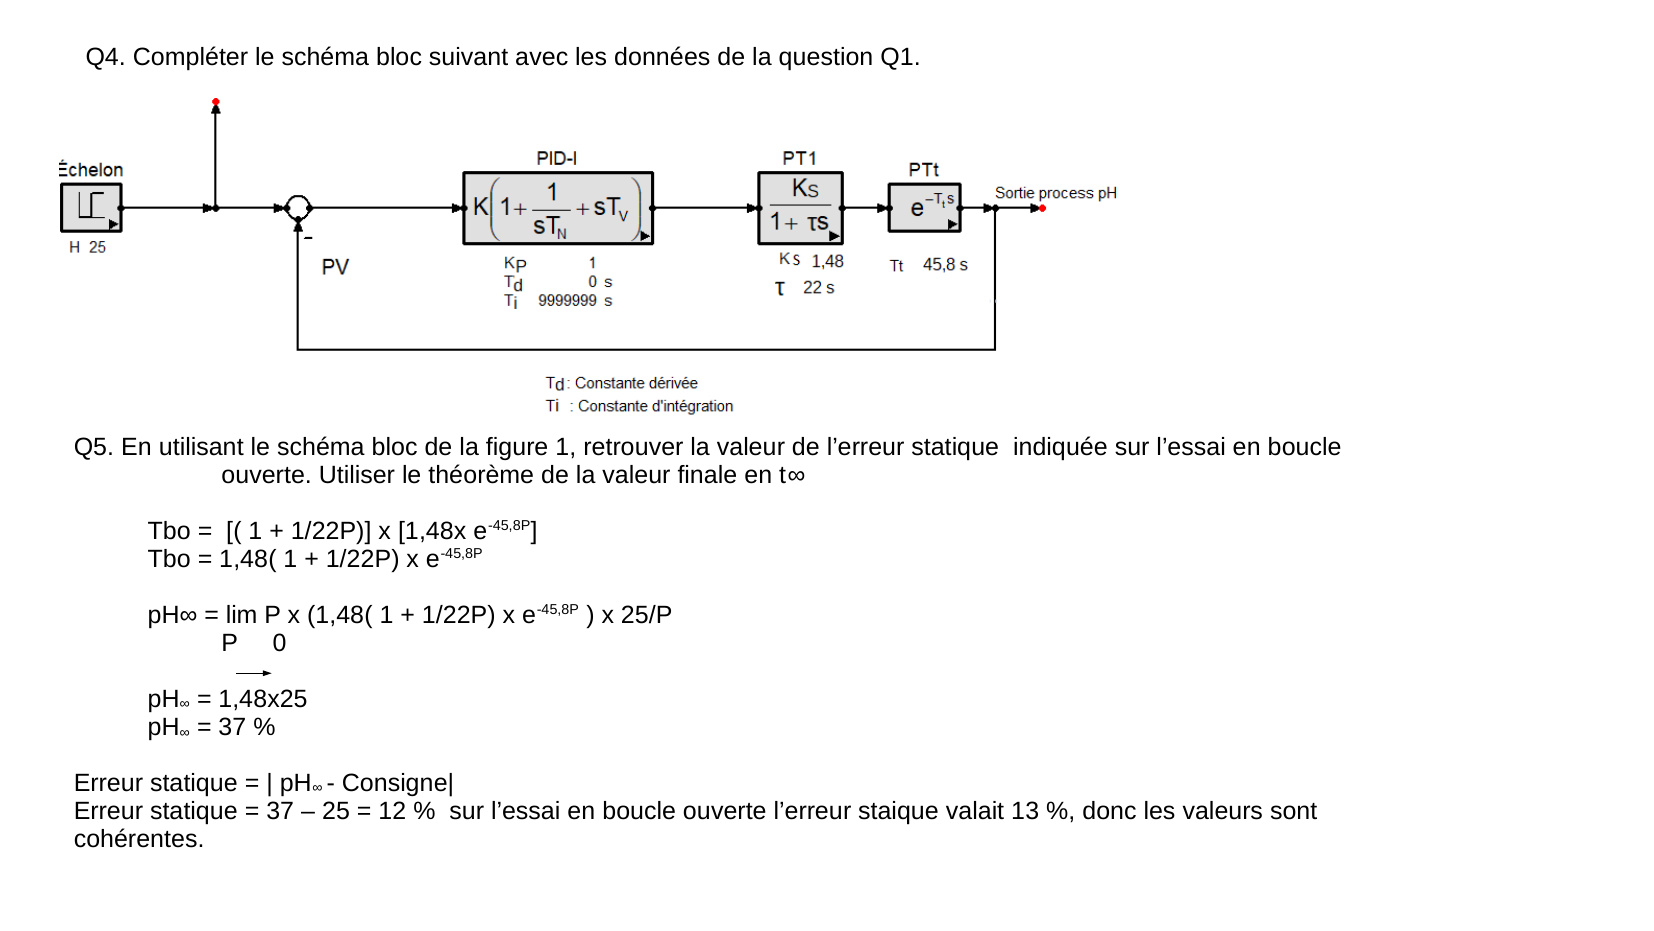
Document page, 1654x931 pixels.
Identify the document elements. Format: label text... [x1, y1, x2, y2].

picture [59, 98, 1118, 425]
text_box Q4. Compléter le schéma bloc suivant avec les données de la question Q1. [70, 35, 1146, 79]
text_box Q5. En utilisant le schéma bloc de la figure 1, retrouver la valeur de l’erreur statique indiquée sur l’essai en boucle ouverte. Utiliser le théorème de la valeur finale en t∞ Tbo = [( 1 + 1/22P)] x [1,48x e-45,8P] Tbo = 1,48( 1 + 1/22P) x e-45,8P pH∞ = lim P x (1,48( 1 + 1/22P) x e-45,8P ) x 25/P P 0 pH∞ = 1,48x25 pH∞ = 37 % Erreur statique = | pH∞ - Consigne| Erreur statique = 37 – 25 = 12 % sur l’essai en boucle ouverte l’erreur staique valait 13 %, donc les valeurs sont cohérentes. [59, 425, 1394, 916]
